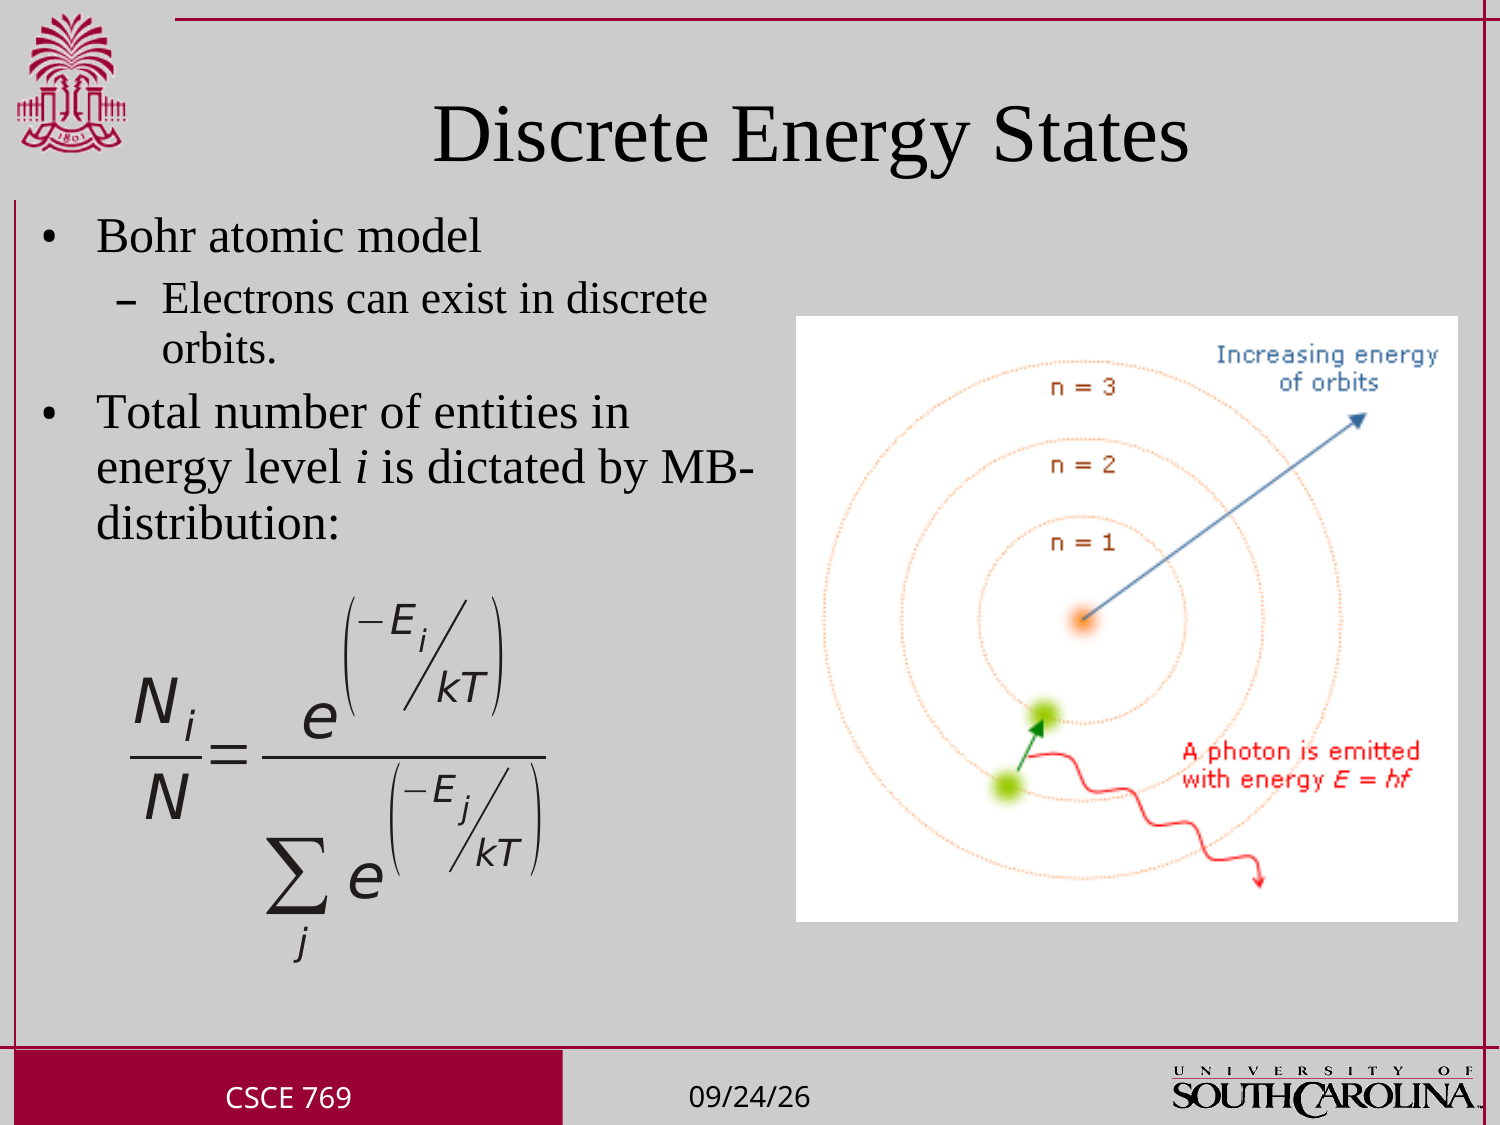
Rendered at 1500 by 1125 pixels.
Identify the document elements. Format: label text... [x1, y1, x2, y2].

list Bohr atomic model Electrons can exist in discrete orbits. Total number of entities in energy level i is dictated by MB-distribution: [24, 200, 788, 638]
picture [12, 12, 131, 155]
picture [796, 316, 1458, 922]
title Discrete Energy States [174, 9, 1450, 188]
picture [1162, 1049, 1483, 1125]
chart [112, 592, 563, 963]
